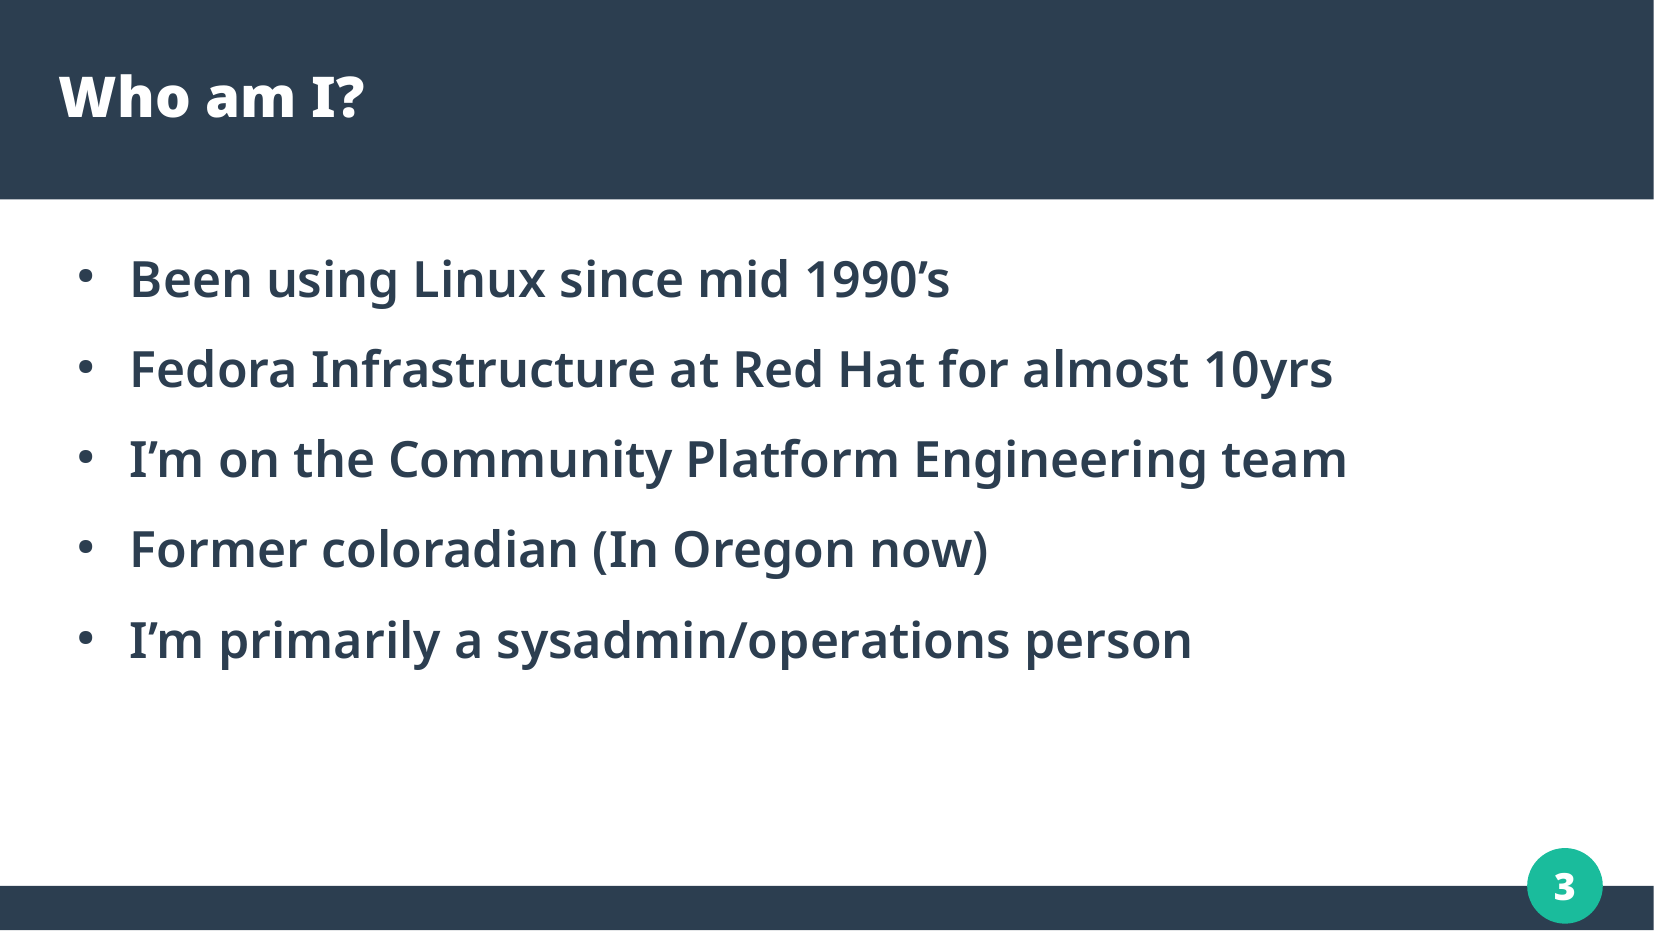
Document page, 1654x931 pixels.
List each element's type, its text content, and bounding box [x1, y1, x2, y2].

title Who am I? [59, 37, 1595, 156]
list Been using Linux since mid 1990’s Fedora Infrastructure at Red Hat for almost 10yrs I’m on the Community Platform Engineering team Former coloradian (In Oregon now) I’m primarily a sysadmin/operations person [59, 243, 1595, 864]
